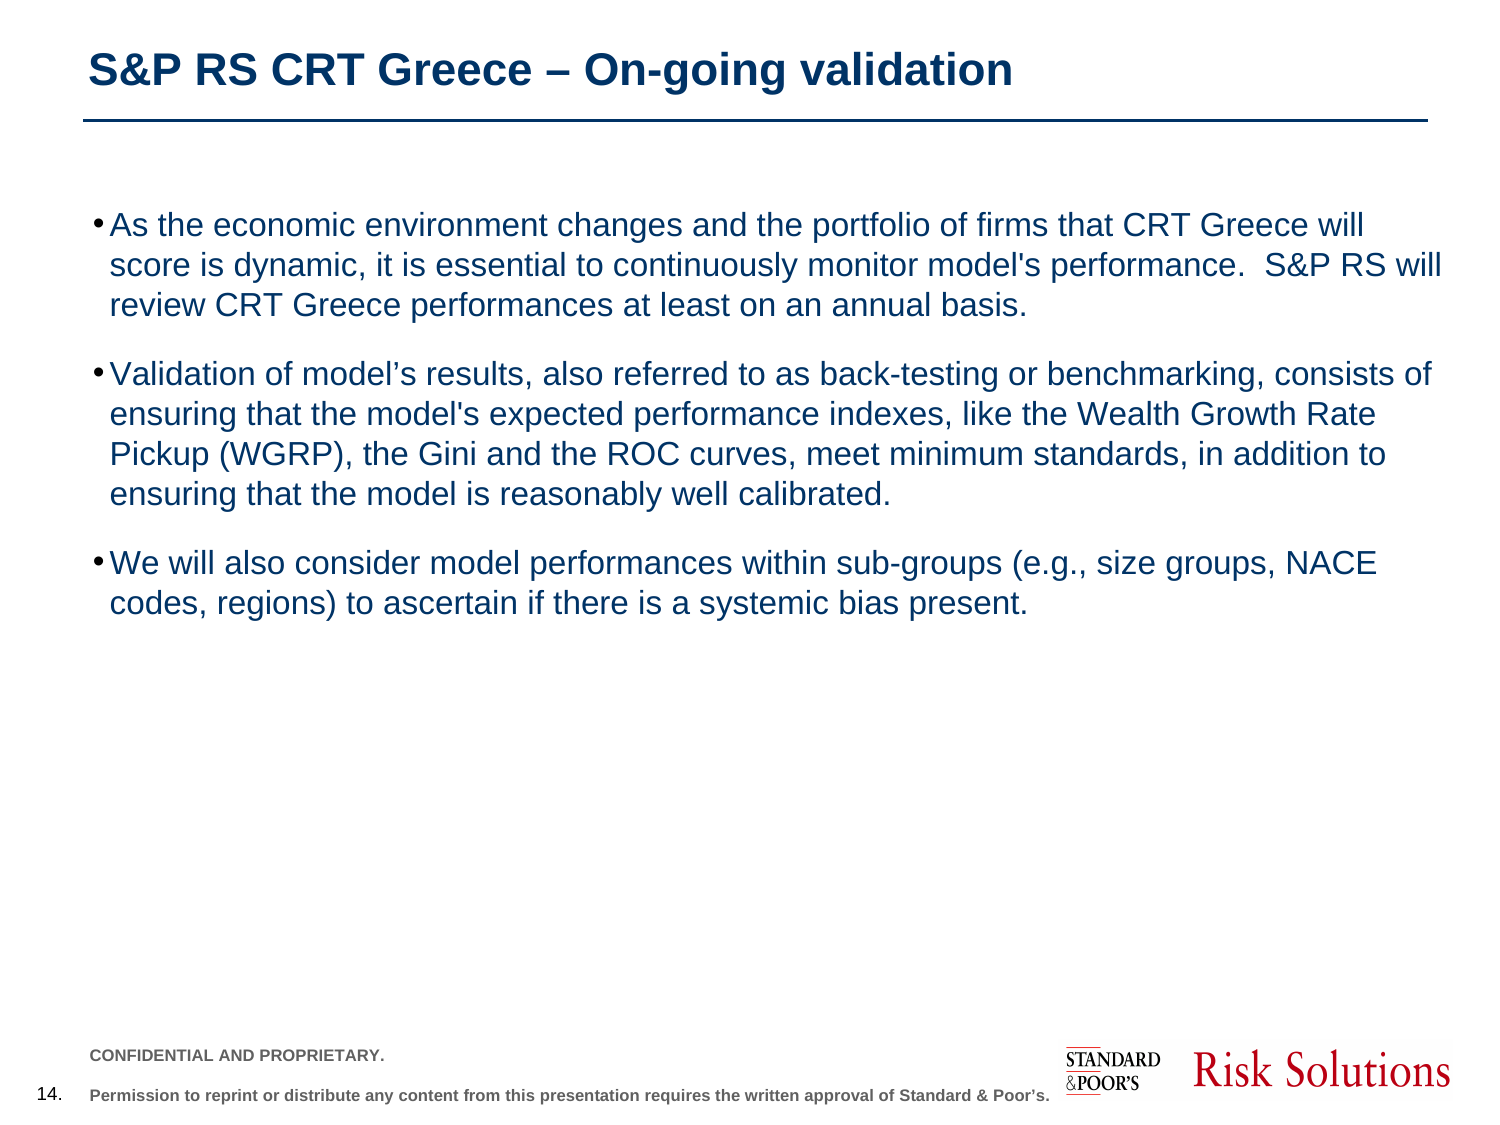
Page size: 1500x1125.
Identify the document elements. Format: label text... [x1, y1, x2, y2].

picture [1058, 1039, 1453, 1101]
text_box S&P RS CRT Greece – On-going validation [73, 27, 1429, 103]
text_box As the economic environment changes and the portfolio of firms that CRT Greece will score is dynamic, it is essential to continuously monitor model's performance. S&P RS will review CRT Greece performances at least on an annual basis. Validation of model’s results, also referred to as back-testing or benchmarking, consists of ensuring that the model's expected performance indexes, like the Wealth Growth Rate Pickup (WGRP), the Gini and the ROC curves, meet minimum standards, in addition to ensuring that the model is reasonably well calibrated. We will also consider model performances within sub-groups (e.g., size groups, NACE codes, regions) to ascertain if there is a systemic bias present. [78, 195, 1472, 791]
